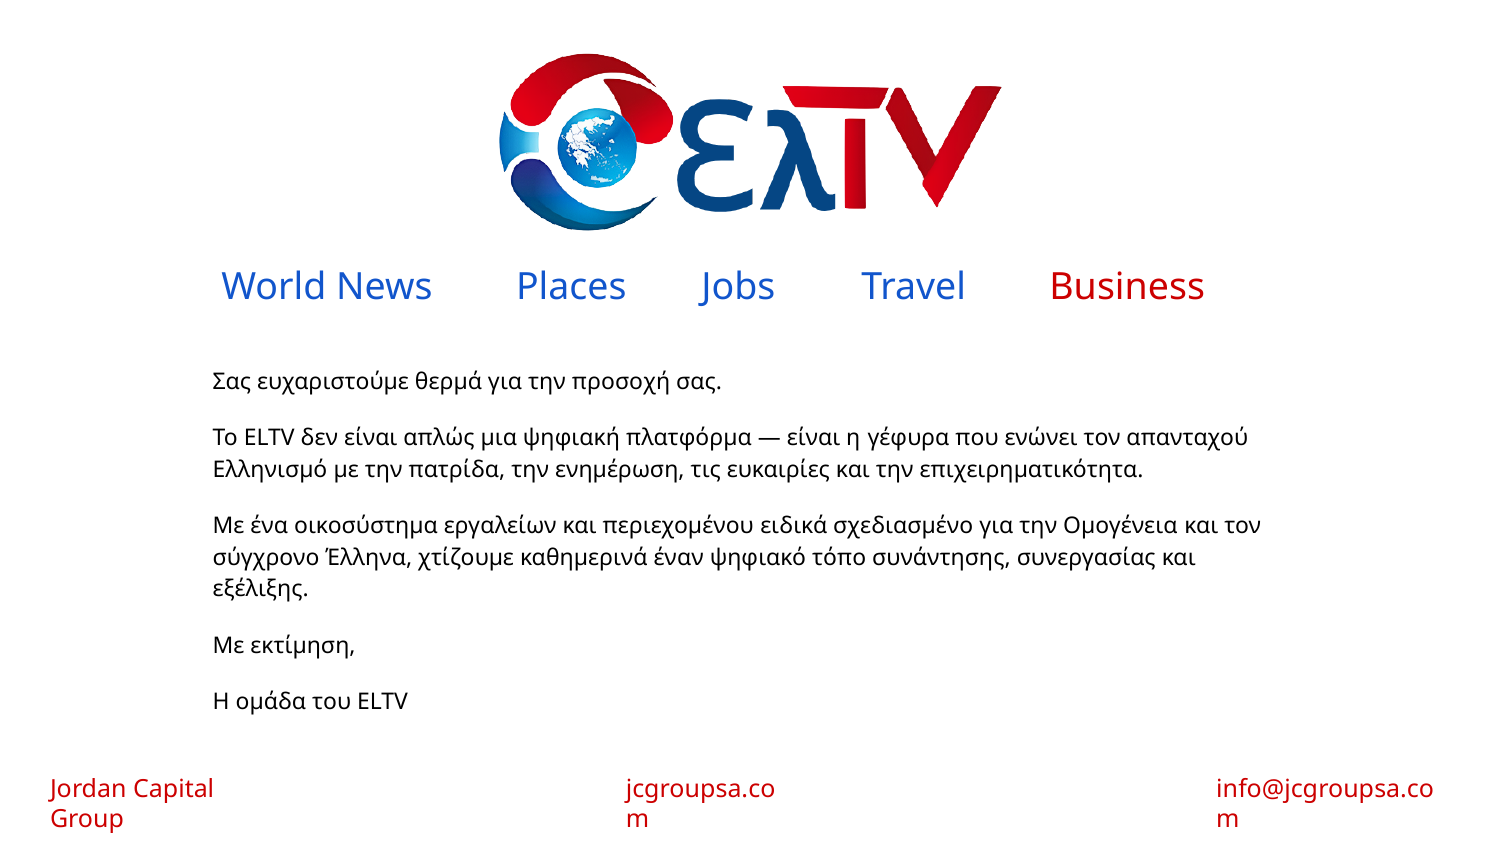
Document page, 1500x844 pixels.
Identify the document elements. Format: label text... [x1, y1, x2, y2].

text_box Jordan Capital Group [35, 757, 305, 844]
text_box Jobs [686, 246, 814, 322]
text_box info@jcgroupsa.com [1201, 757, 1471, 844]
text_box Business [1034, 246, 1230, 322]
text_box jcgroupsa.com [610, 757, 806, 844]
picture [498, 51, 1002, 235]
text_box World News [206, 246, 465, 322]
text_box Travel [846, 246, 998, 322]
text_box Places [501, 246, 659, 322]
text_box Σας ευχαριστούμε θερμά για την προσοχή σας. Το ELTV δεν είναι απλώς μια ψηφιακή πλατφόρμα — είναι η γέφυρα που ενώνει τον απανταχού Ελληνισμό με την πατρίδα, την ενημέρωση, τις ευκαιρίες και την επιχειρηματικότητα. Με ένα οικοσύστημα εργαλείων και περιεχομένου ειδικά σχεδιασμένο για την Ομογένεια και τον σύγχρονο Έλληνα, χτίζουμε καθημερινά έναν ψηφιακό τόπο συνάντησης, συνεργασίας και εξέλιξης. Με εκτίμηση, Η ομάδα του ELTV [197, 347, 1291, 730]
